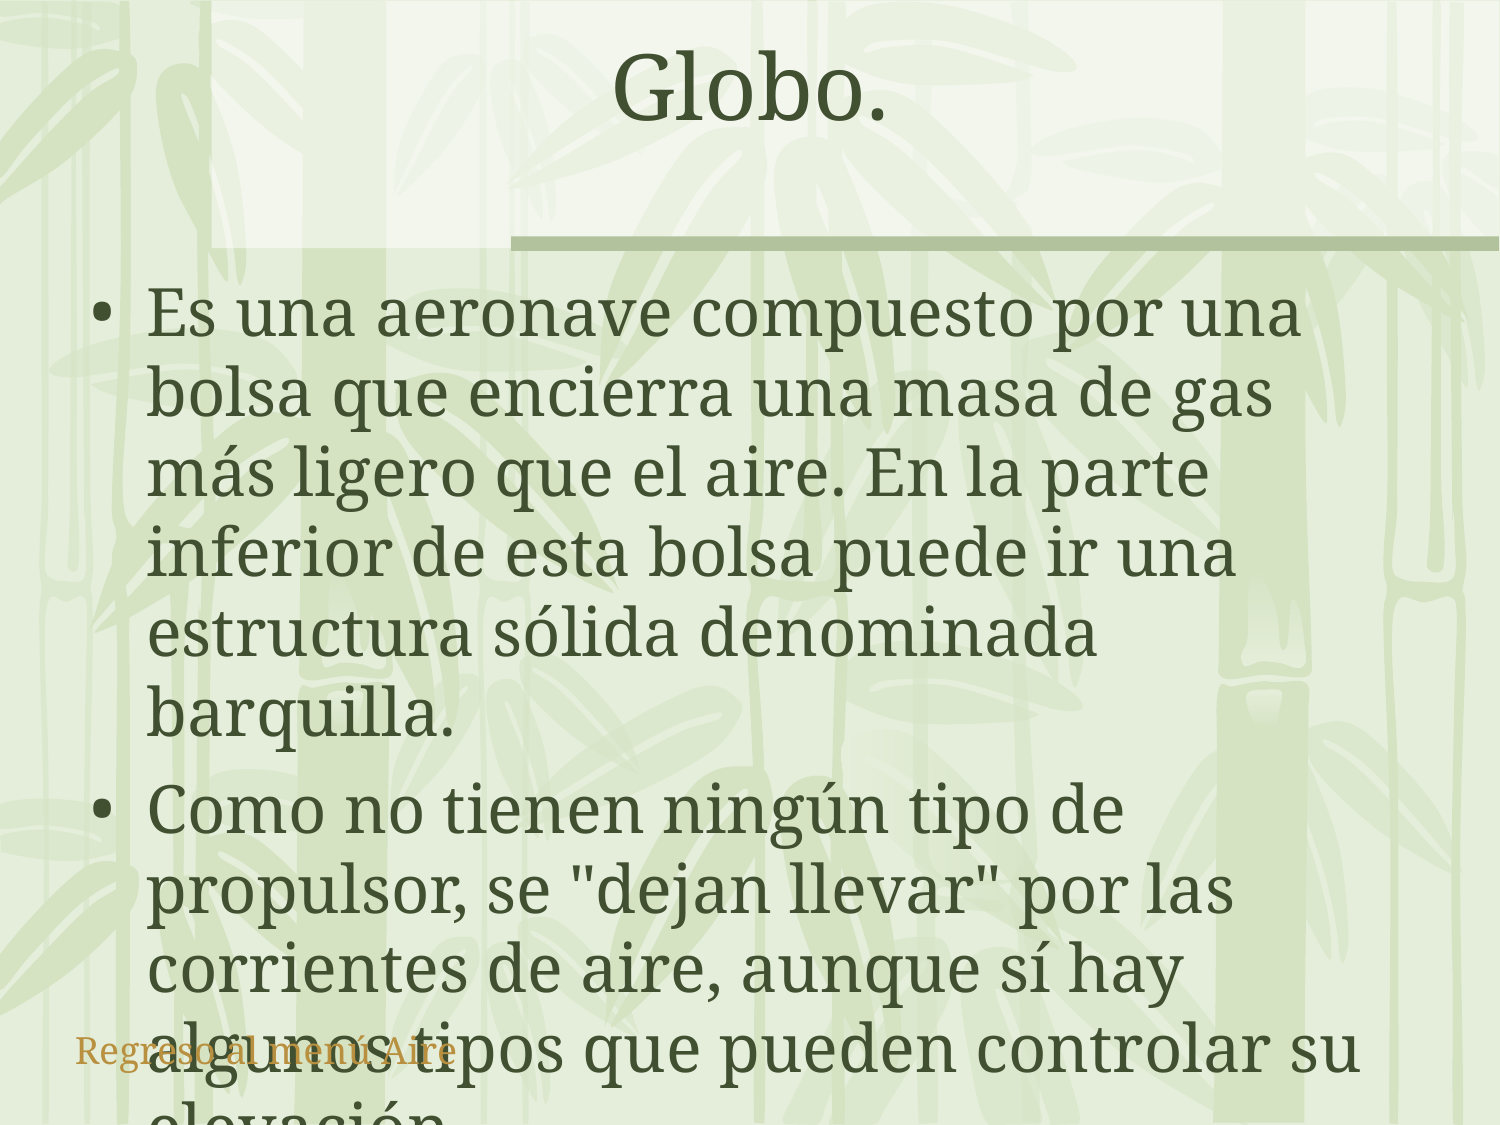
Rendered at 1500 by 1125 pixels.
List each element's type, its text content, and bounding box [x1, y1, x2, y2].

title Globo. [75, 21, 1426, 257]
text_box Regreso al menú Aire [59, 1019, 473, 1086]
list Es una aeronave compuesto por una bolsa que encierra una masa de gas más ligero que el aire. En la parte inferior de esta bolsa puede ir una estructura sólida denominada barquilla. Como no tienen ningún tipo de propulsor, se "dejan llevar" por las corrientes de aire, aunque sí hay algunos tipos que pueden controlar su elevación. [75, 262, 1426, 1121]
